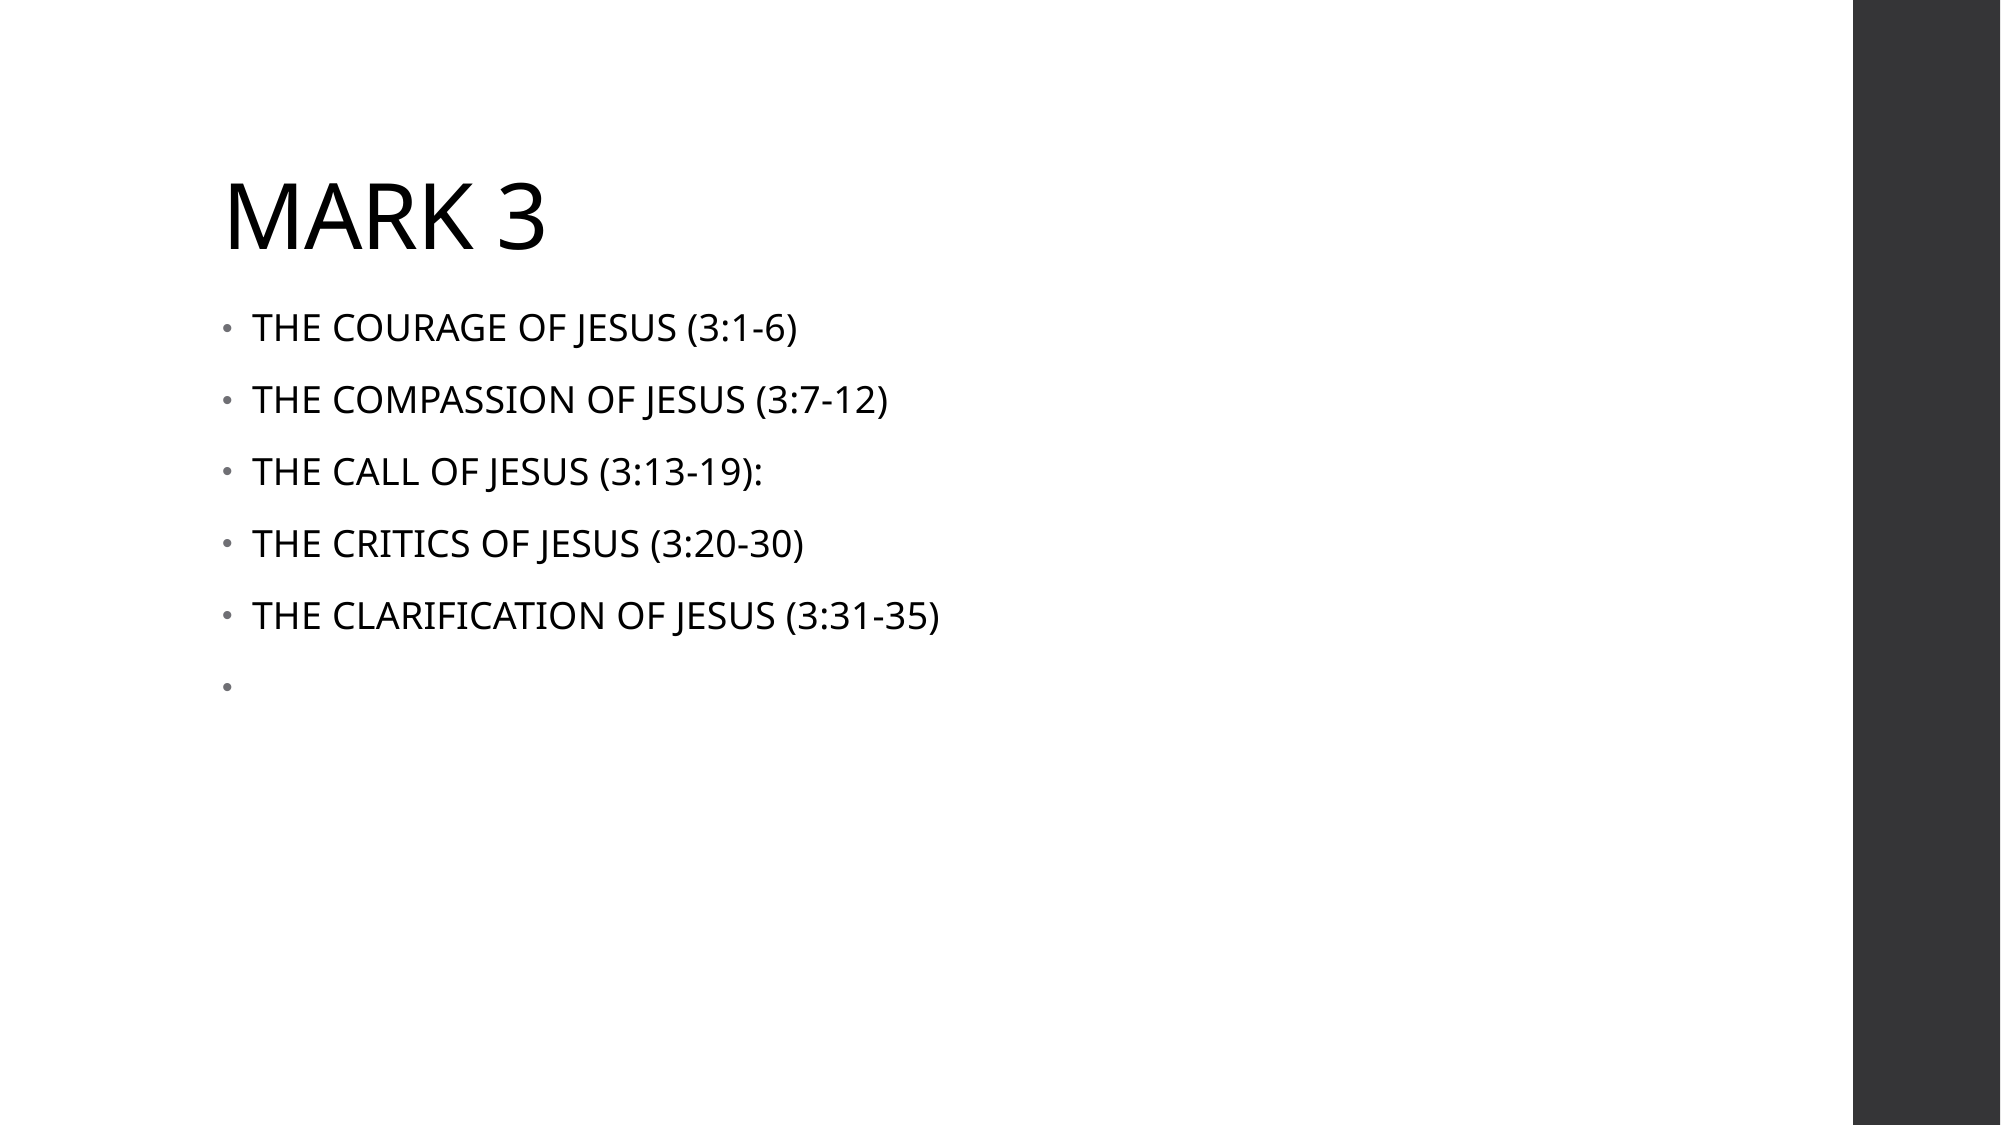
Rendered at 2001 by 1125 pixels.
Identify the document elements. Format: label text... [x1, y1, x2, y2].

list THE COURAGE OF JESUS (3:1-6) THE COMPASSION OF JESUS (3:7-12) THE CALL OF JESUS (3:13-19): THE CRITICS OF JESUS (3:20-30) THE CLARIFICATION OF JESUS (3:31-35) [206, 299, 1617, 1014]
title MARK 3 [206, 60, 1797, 278]
